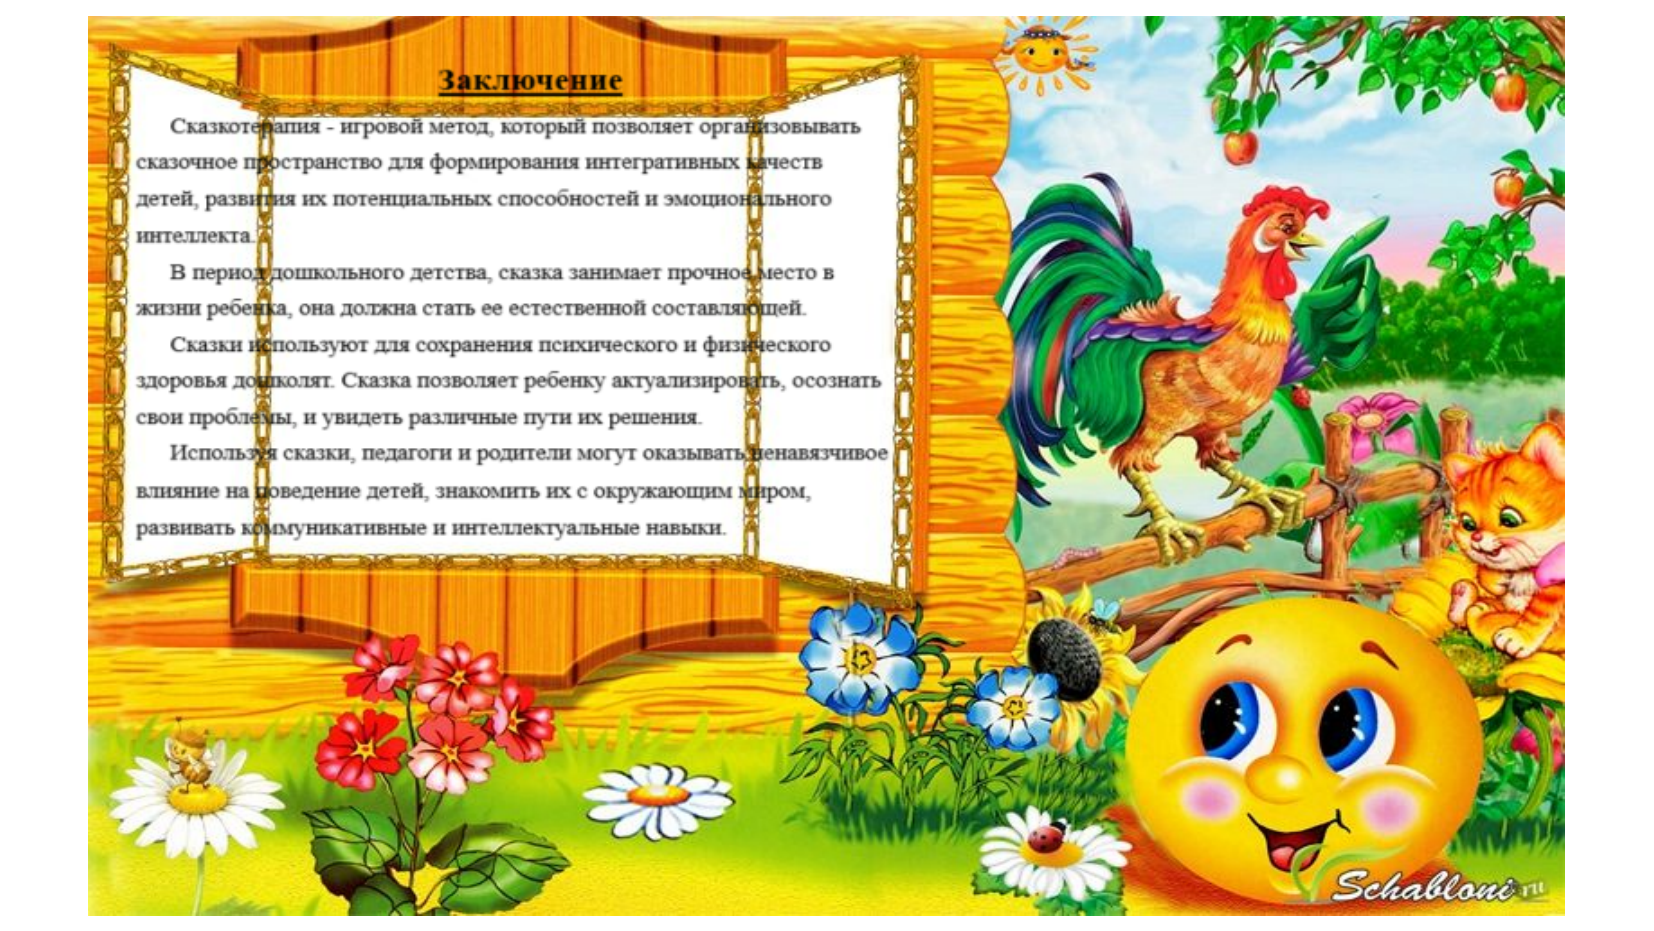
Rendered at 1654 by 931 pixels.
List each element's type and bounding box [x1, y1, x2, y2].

picture [88, 16, 1565, 916]
